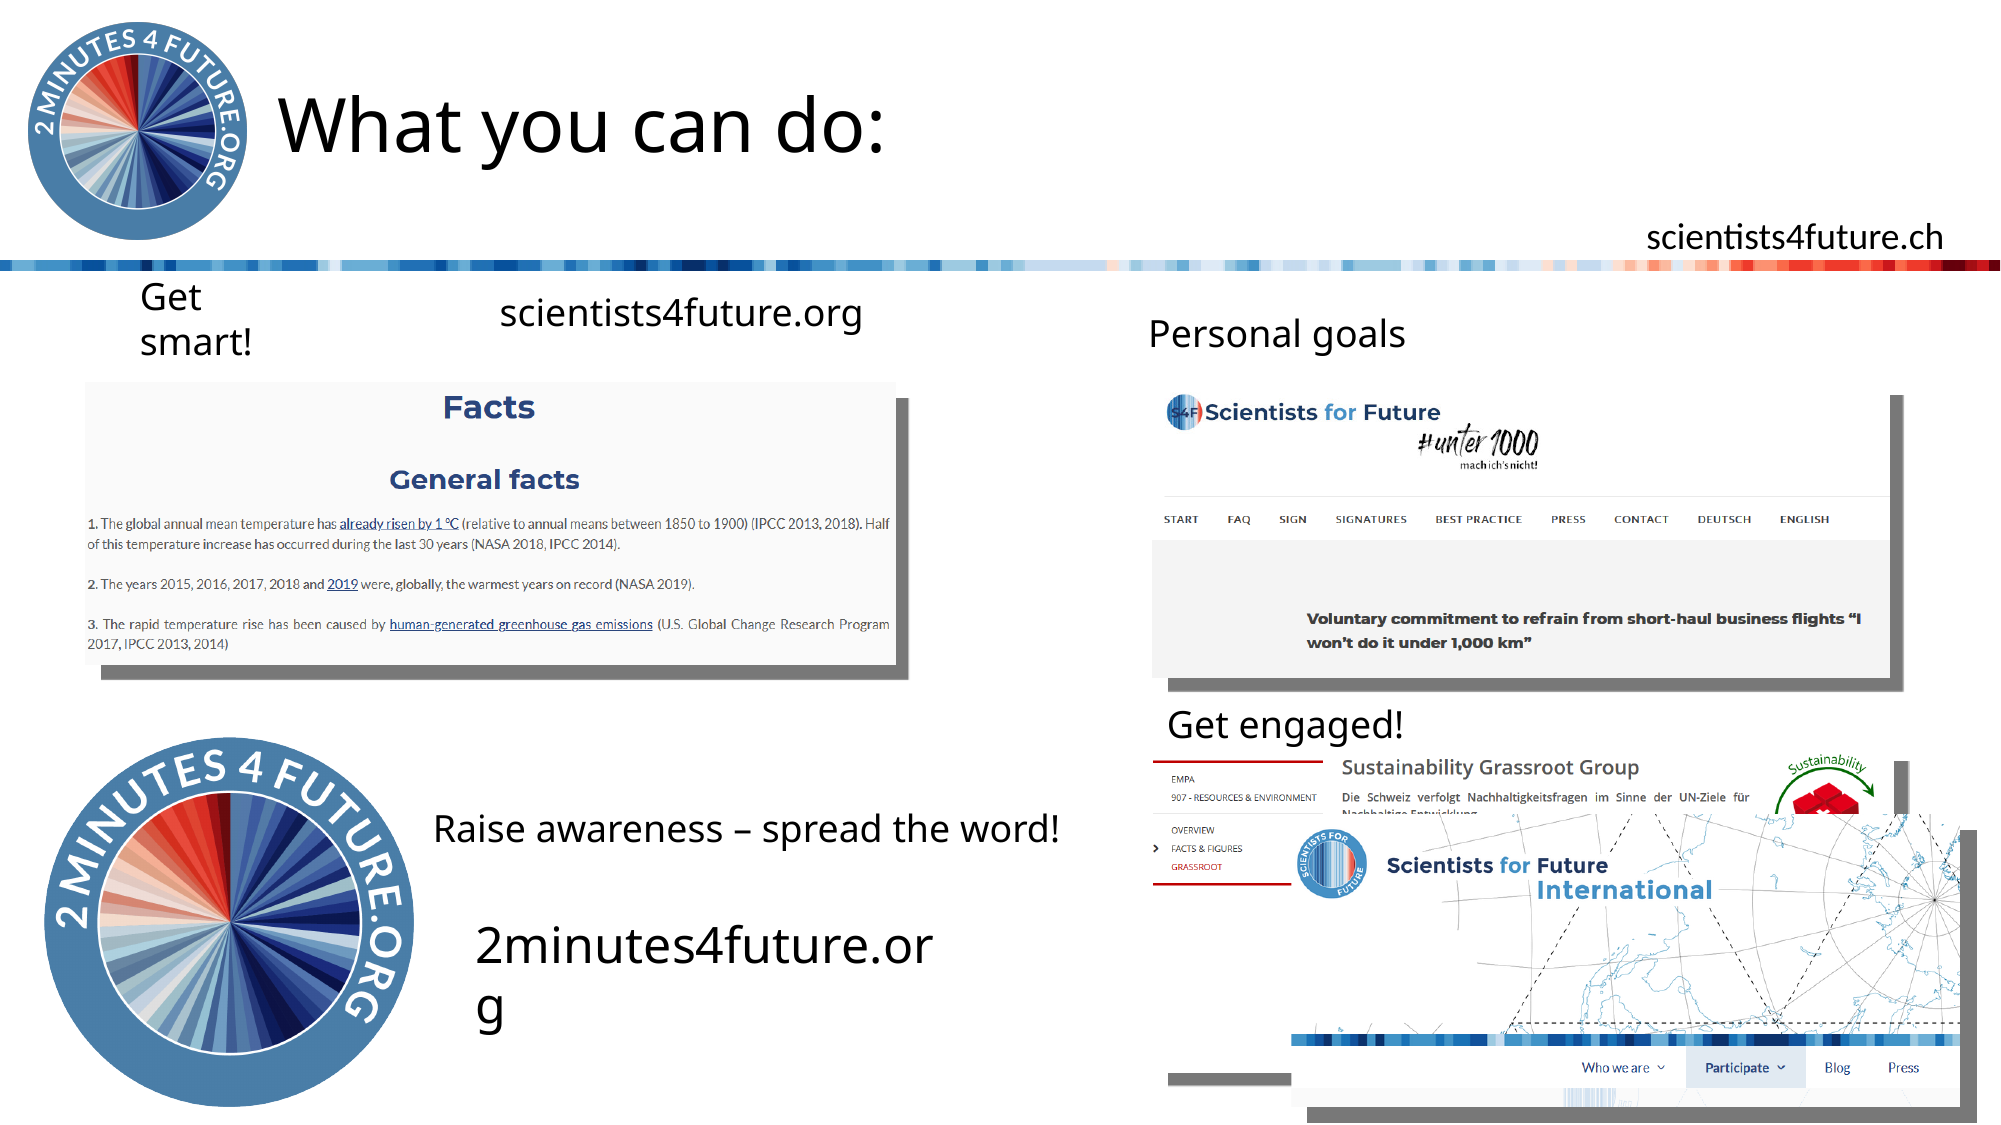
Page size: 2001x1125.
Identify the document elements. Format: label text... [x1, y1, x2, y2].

title What you can do: [262, 36, 1988, 221]
text_box Raise awareness – spread the word! [418, 797, 1086, 858]
text_box Personal goals [1133, 302, 1502, 363]
picture [44, 737, 414, 1108]
picture [1152, 379, 1890, 678]
text_box 2minutes4future.org [460, 906, 966, 1041]
picture [85, 382, 896, 665]
picture [28, 22, 247, 240]
text_box Get smart! [124, 265, 333, 371]
text_box scientists4future.org [484, 281, 886, 342]
text_box Get engaged! [1152, 693, 1463, 754]
picture [0, 260, 2001, 271]
picture [1152, 745, 1960, 1107]
